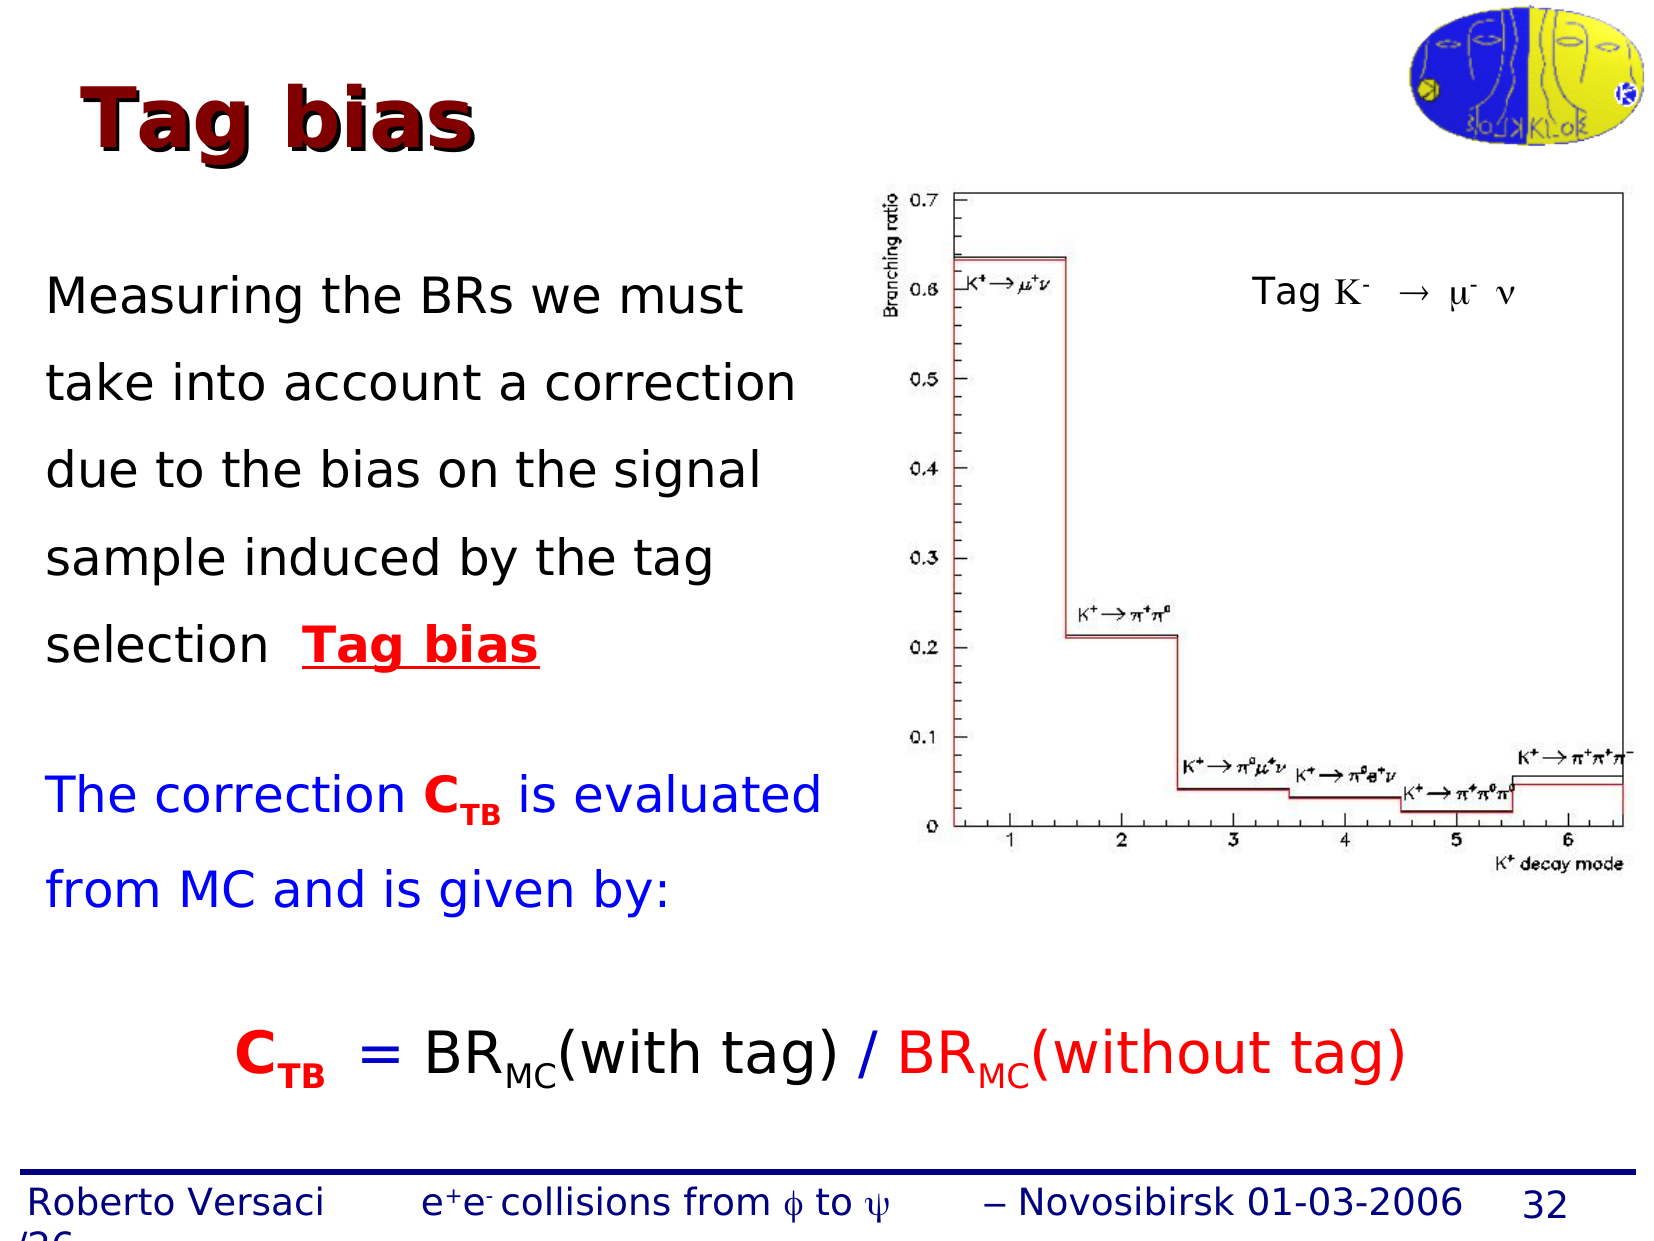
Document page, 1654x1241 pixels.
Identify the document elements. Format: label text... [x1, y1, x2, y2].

text_box Tag bias [65, 63, 491, 176]
picture [1398, 0, 1654, 151]
text_box CTB = BRMC(with tag) / BRMC(without tag) [220, 1012, 1530, 1105]
text_box Tag K- ® m- n [1237, 262, 1511, 327]
text_box Measuring the BRs we must take into account a correction due to the bias on the signal sample induced by the tag selection Tag bias The correction CTB is evaluated from MC and is given by: [45, 237, 826, 920]
picture [874, 173, 1642, 883]
